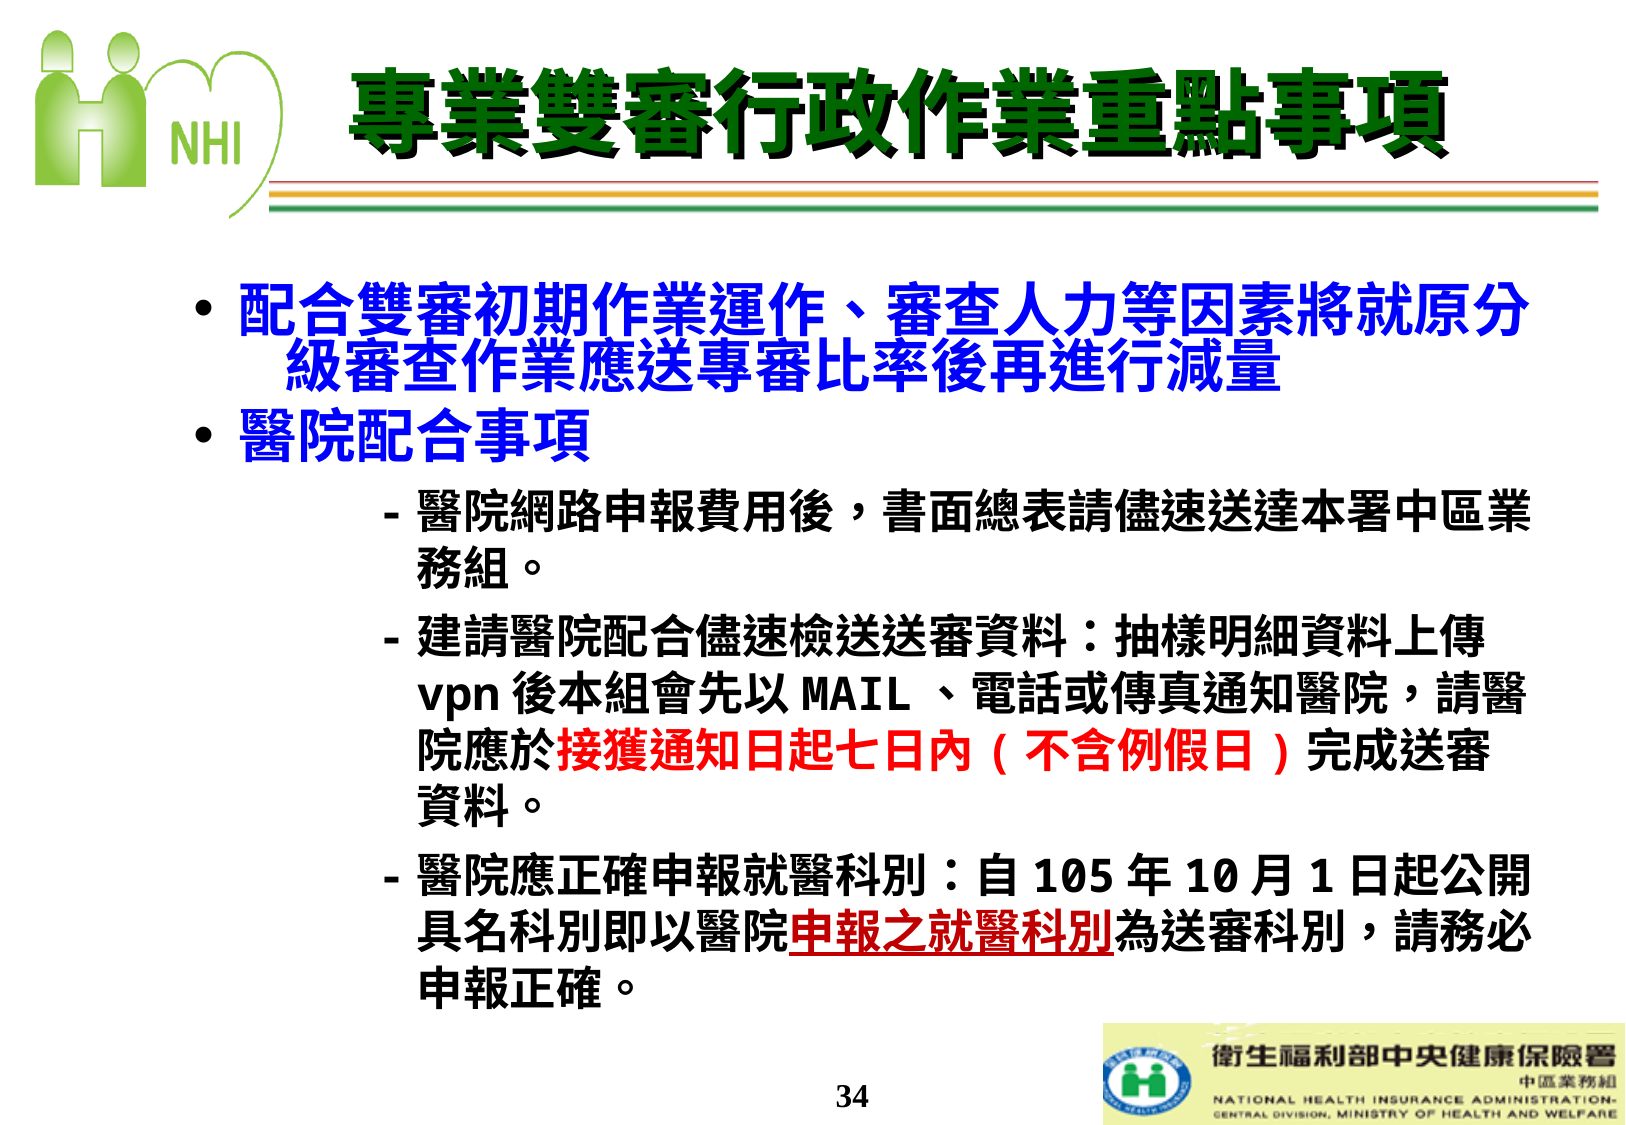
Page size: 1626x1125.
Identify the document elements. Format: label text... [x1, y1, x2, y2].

list 配合雙審初期作業運作、審查人力等因素將就原分級審查作業應送專審比率後再進行減量 醫院配合事項 -醫院網路申報費用後，書面總表請儘速送達本署中區業務組。 -建請醫院配合儘速檢送送審資料：抽樣明細資料上傳vpn後本組會先以MAIL、電話或傳真通知醫院，請醫院應於接獲通知日起七日內(不含例假日)完成送審資料。 -醫院應正確申報就醫科別：自105年10月1日起公開具名科別即以醫院申報之就醫科別為送審科別，請務必申報正確。 [32, 278, 1548, 1024]
text_box 專業雙審行政作業重點事項 [246, 19, 1545, 200]
